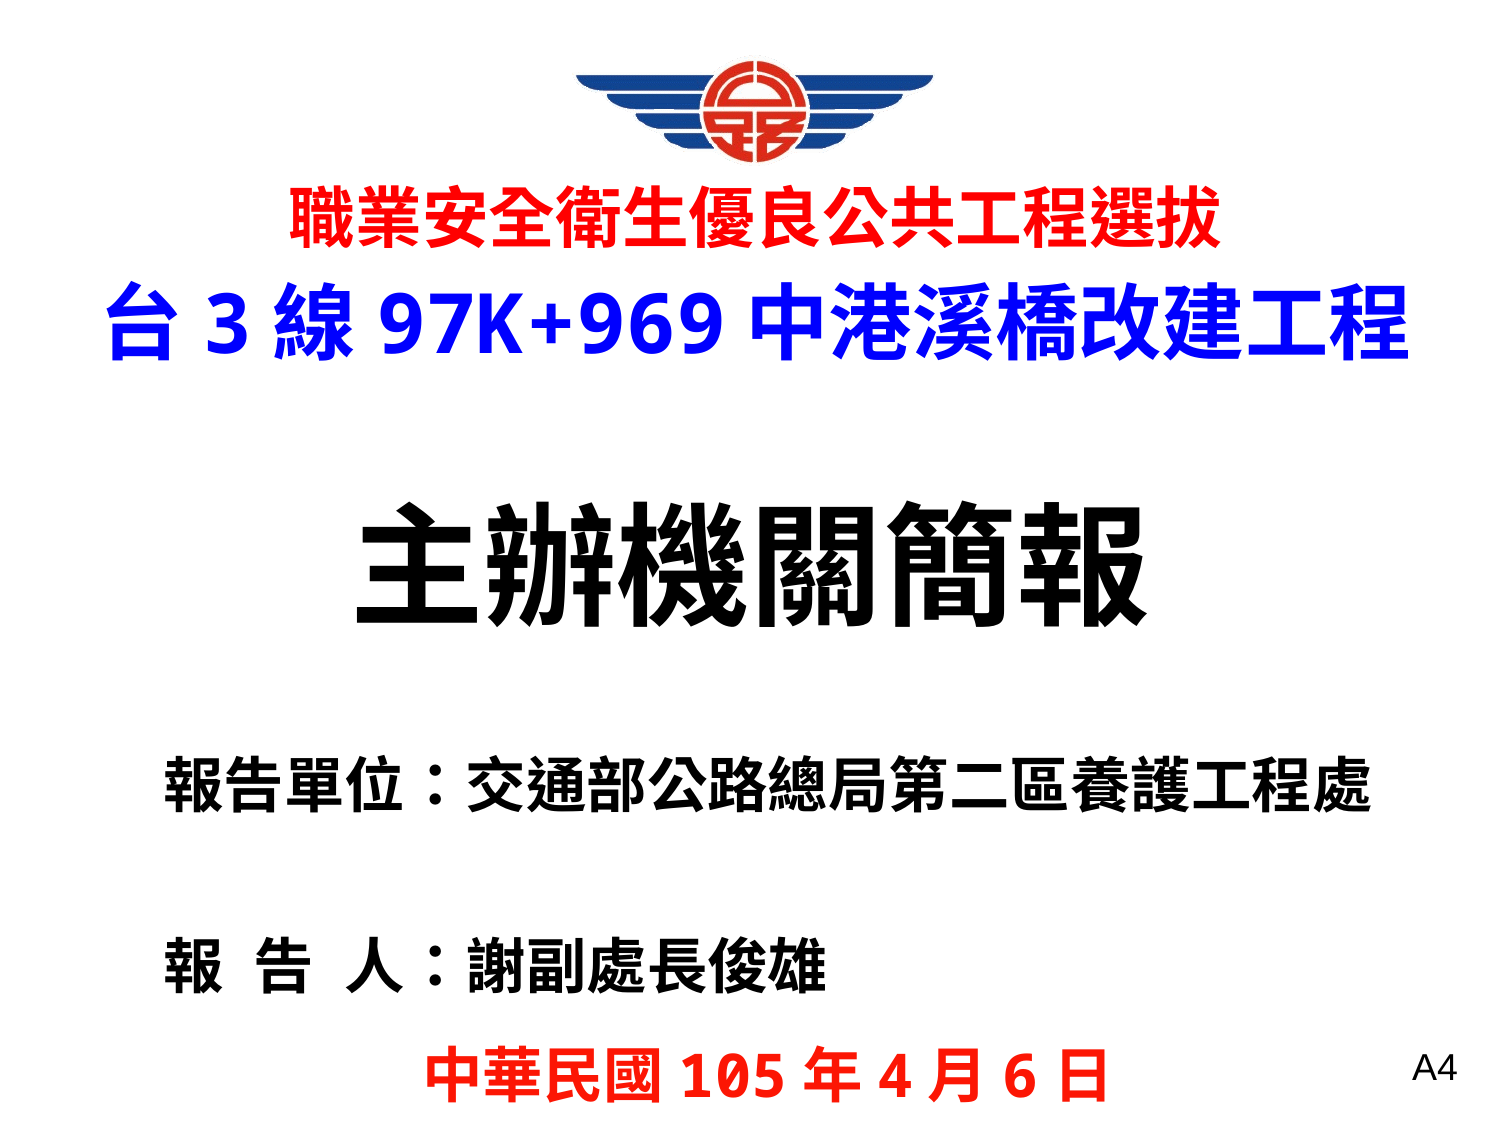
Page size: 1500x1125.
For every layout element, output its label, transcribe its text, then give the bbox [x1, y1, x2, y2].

text_box A4 [1397, 1035, 1500, 1096]
text_box 主辦機關簡報 [0, 473, 1500, 653]
text_box 職業安全衛生優良公共工程選拔 台3線97K+969中港溪橋改建工程 [54, 55, 1457, 473]
text_box 報告單位：交通部公路總局第二區養護工程處 報 告 人：謝副處長俊雄 中華民國105年4月6日 [149, 740, 1389, 1117]
picture [572, 55, 935, 166]
